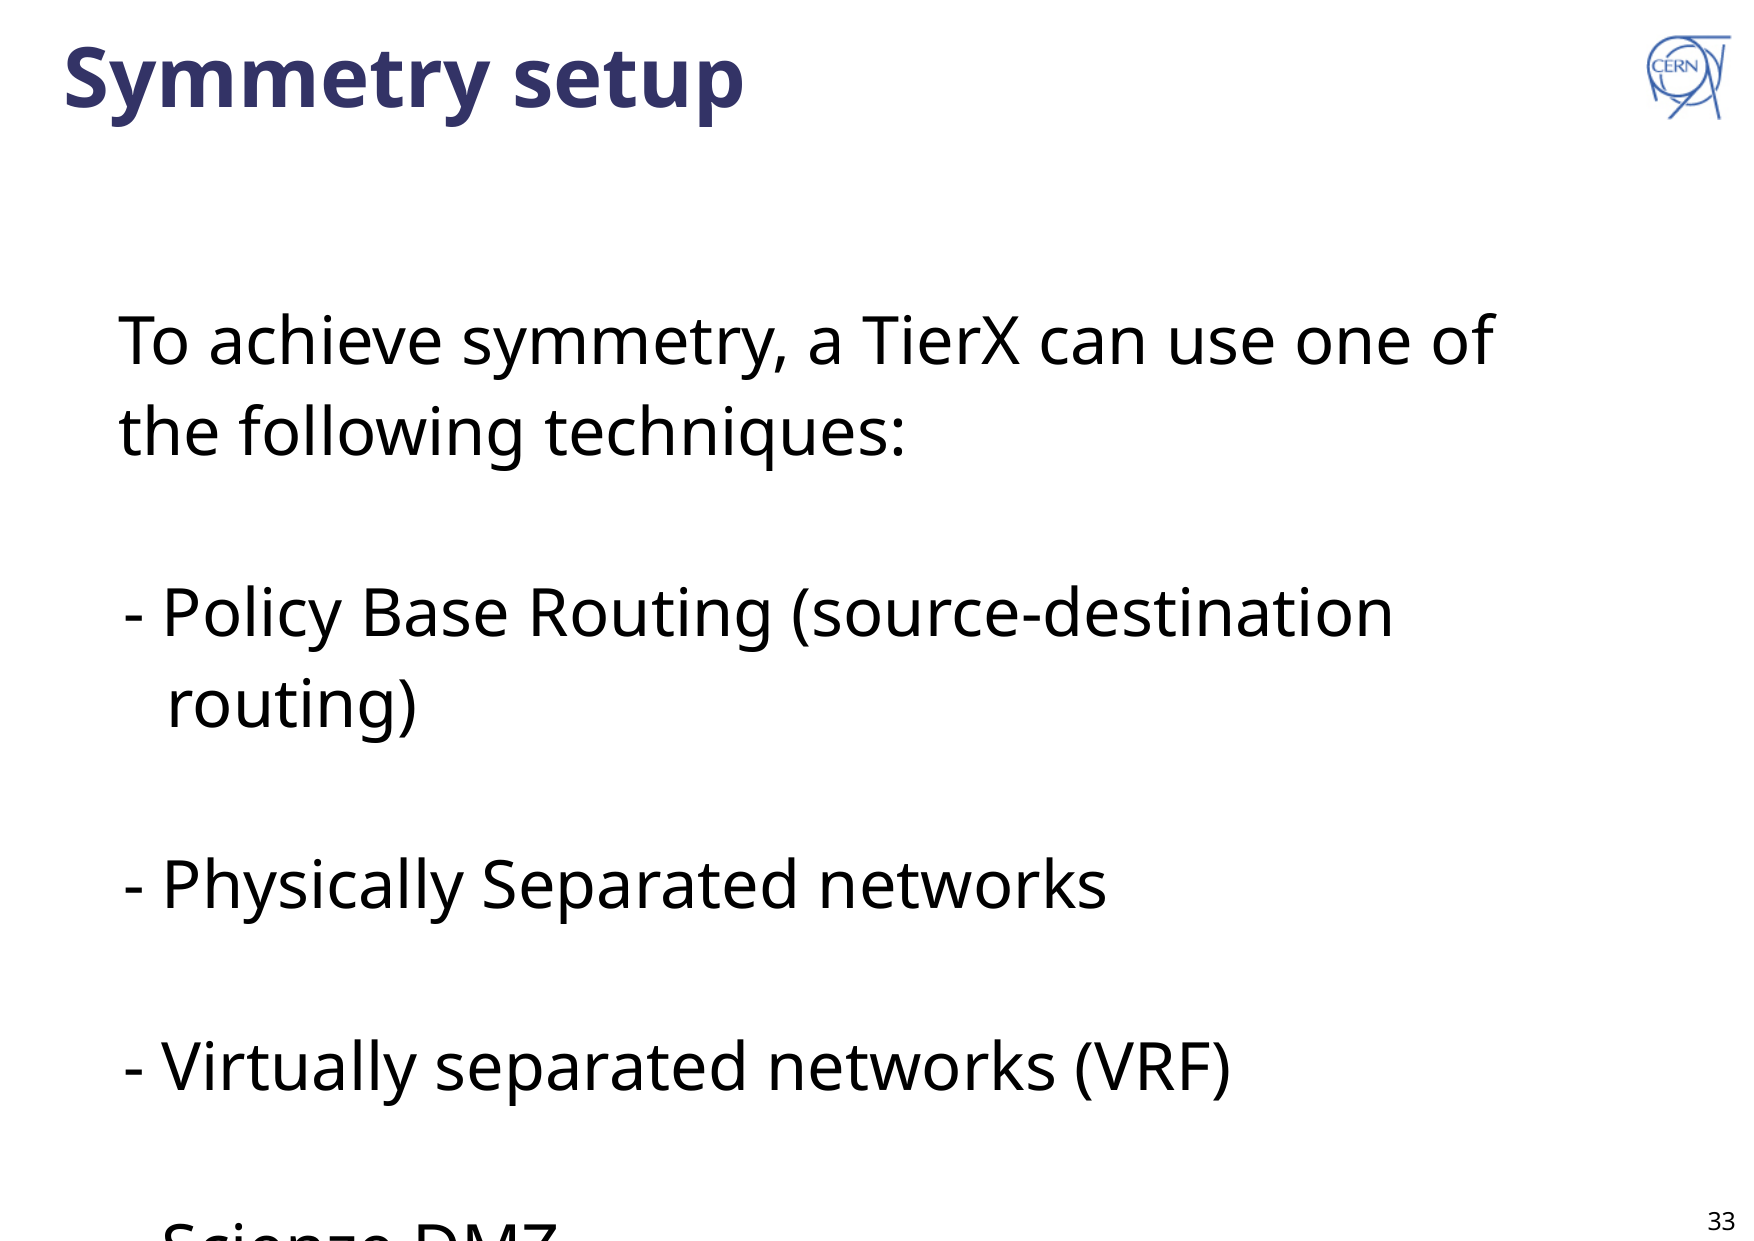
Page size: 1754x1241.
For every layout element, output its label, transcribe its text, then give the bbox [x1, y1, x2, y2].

text_box To achieve symmetry, a TierX can use one of the following techniques: - Policy Base Routing (source-destination routing) - Physically Separated networks - Virtually separated networks (VRF) - Scienze DMZ [103, 285, 1607, 1241]
title Symmetry setup [63, 0, 1621, 166]
picture [1646, 34, 1732, 120]
